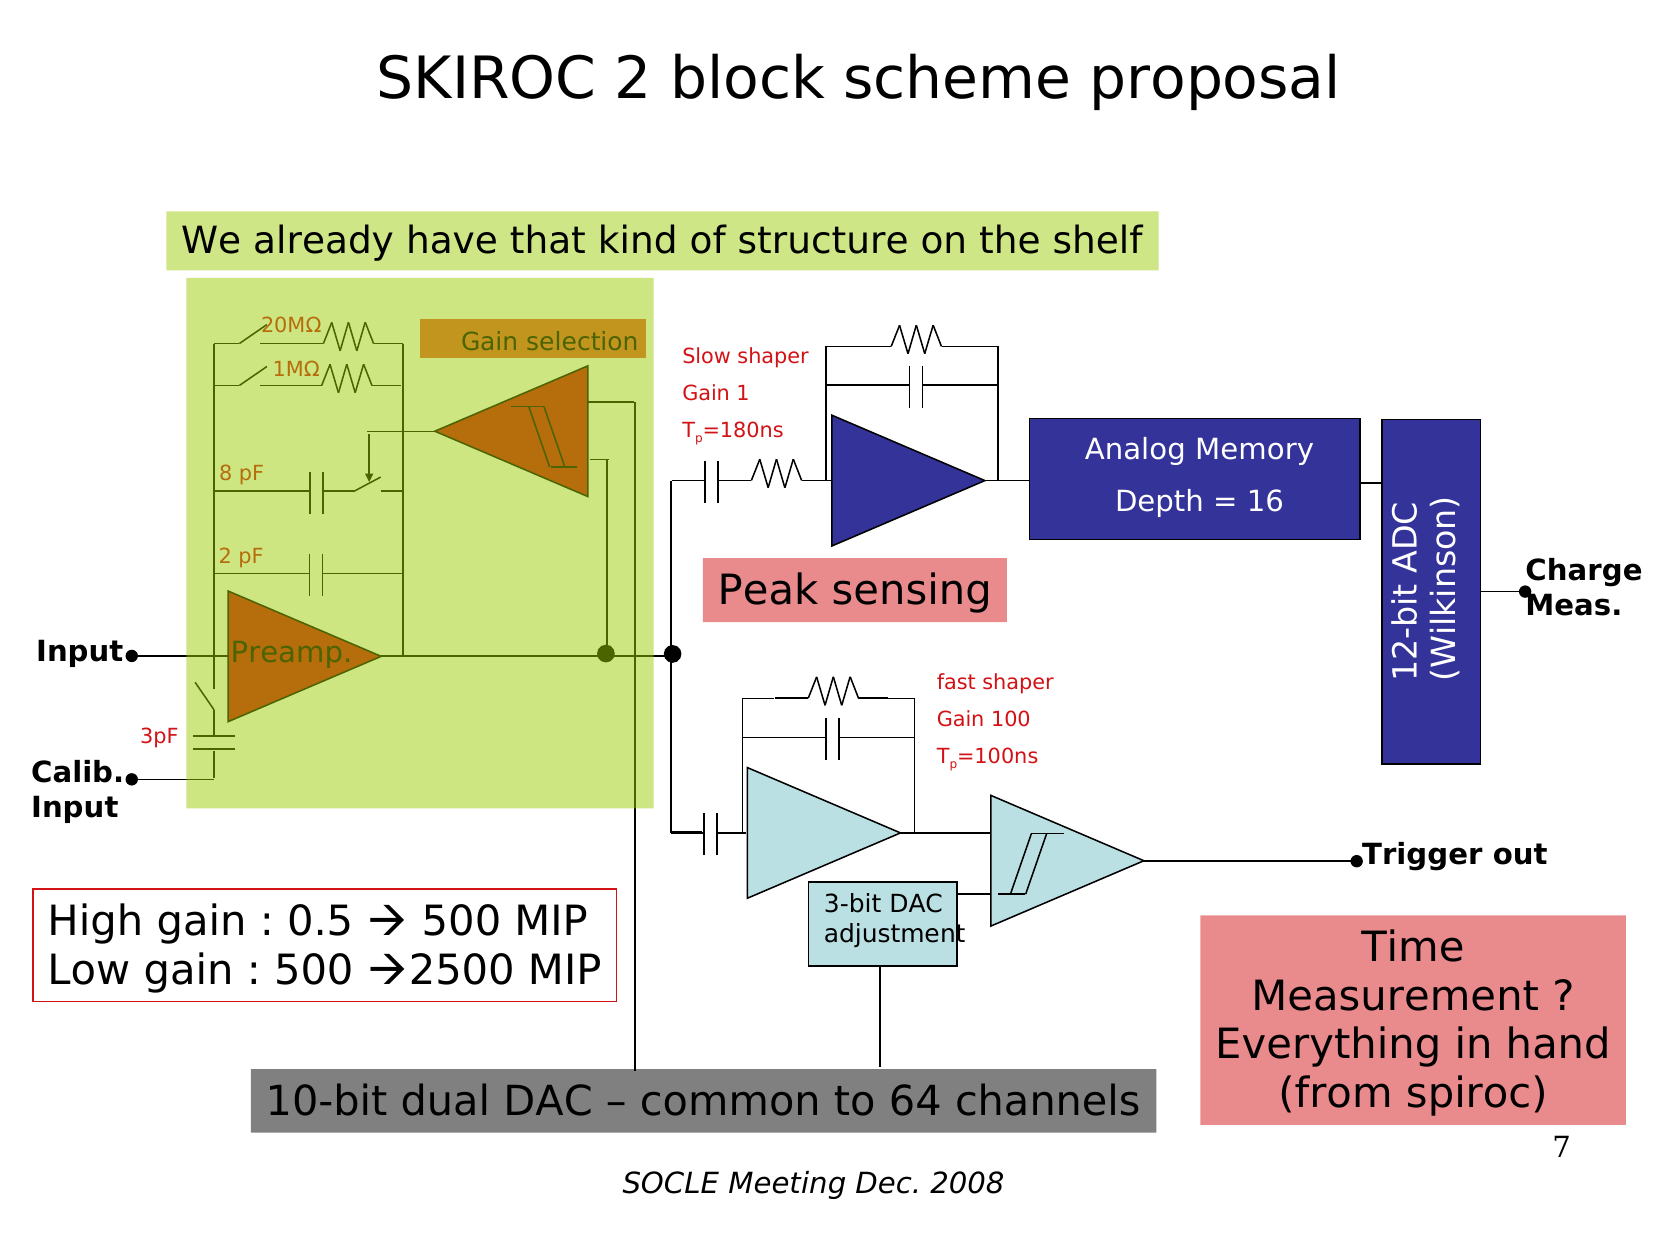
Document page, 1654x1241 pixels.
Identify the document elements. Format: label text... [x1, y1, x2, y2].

text_box [186, 277, 654, 809]
text_box [664, 645, 681, 663]
text_box High gain : 0.5  500 MIP Low gain : 500 2500 MIP [32, 889, 617, 1002]
text_box Slow shaper Gain 1 Tp=180ns [667, 336, 873, 454]
title SKIROC 2 block scheme proposal [224, 21, 1494, 135]
text_box [1029, 418, 1361, 424]
text_box 12-bit ADC (Wilkinson) [1378, 481, 1471, 697]
text_box Input [21, 626, 162, 676]
text_box We already have that kind of structure on the shelf [166, 211, 1159, 271]
text_box [1029, 527, 1361, 540]
text_box [990, 795, 1143, 927]
text_box [1382, 419, 1481, 765]
text_box Charge Meas. [1510, 546, 1654, 630]
text_box Trigger out [1347, 829, 1563, 880]
text_box 3-bit DAC adjustment [809, 881, 981, 956]
text_box Calib.Input [16, 748, 144, 832]
text_box Time Measurement ? Everything in hand (from spiroc) [1200, 915, 1626, 1125]
text_box [808, 881, 957, 967]
text_box [831, 432, 984, 546]
text_box 10-bit dual DAC – common to 64 channels [250, 1069, 1157, 1133]
text_box fast shaper Gain 100 Tp=100ns [922, 662, 1128, 780]
text_box 3pF [125, 716, 186, 756]
text_box Peak sensing [702, 558, 1007, 623]
text_box [747, 767, 900, 899]
text_box Analog Memory Depth = 16 [1027, 424, 1372, 527]
